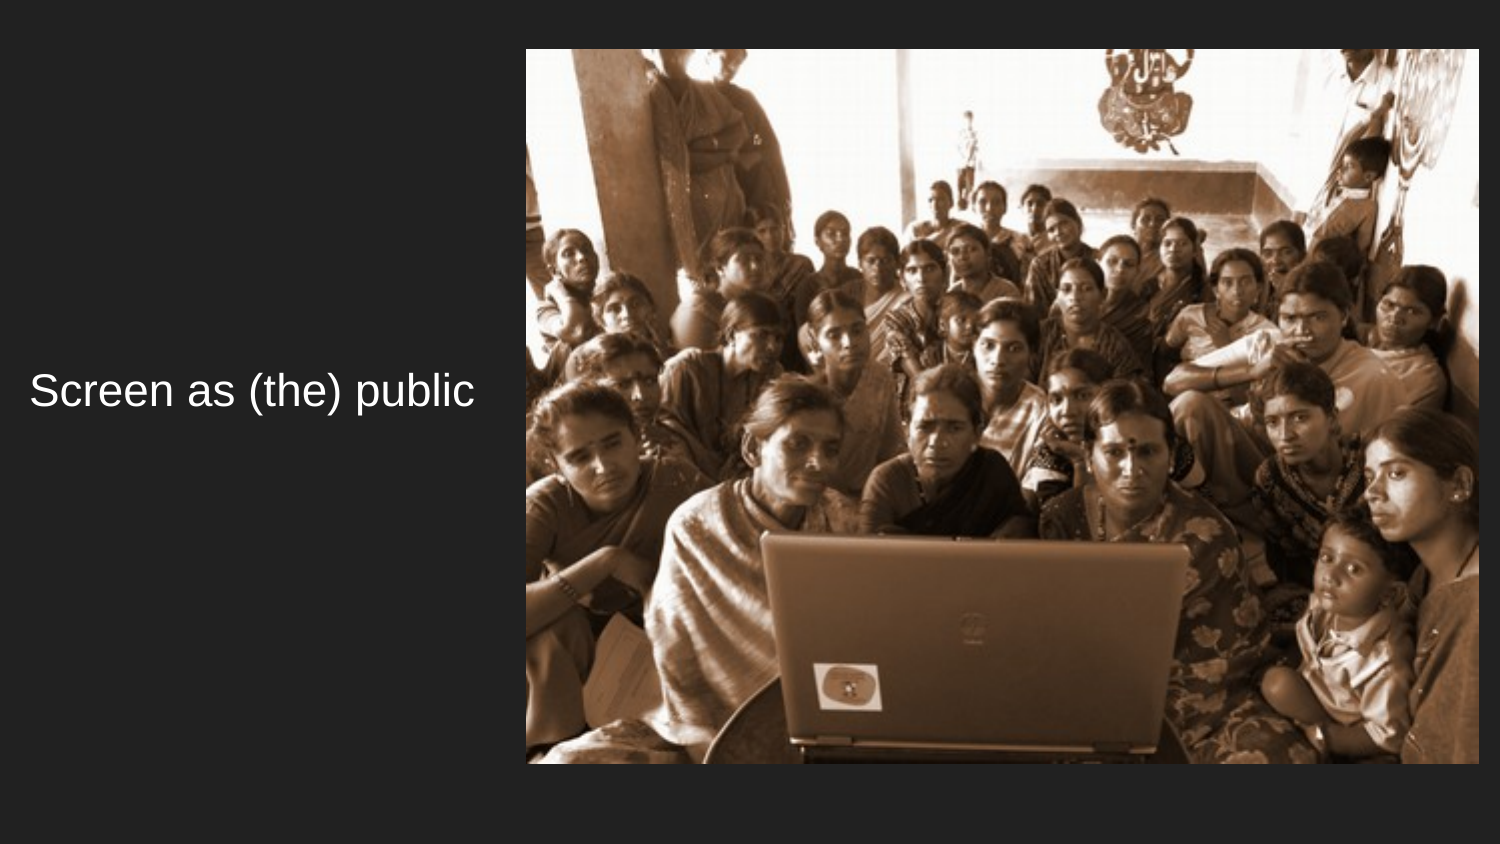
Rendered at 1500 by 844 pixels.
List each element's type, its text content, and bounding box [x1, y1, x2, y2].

picture [526, 49, 1479, 764]
list Screen as (the) public [14, 343, 499, 443]
